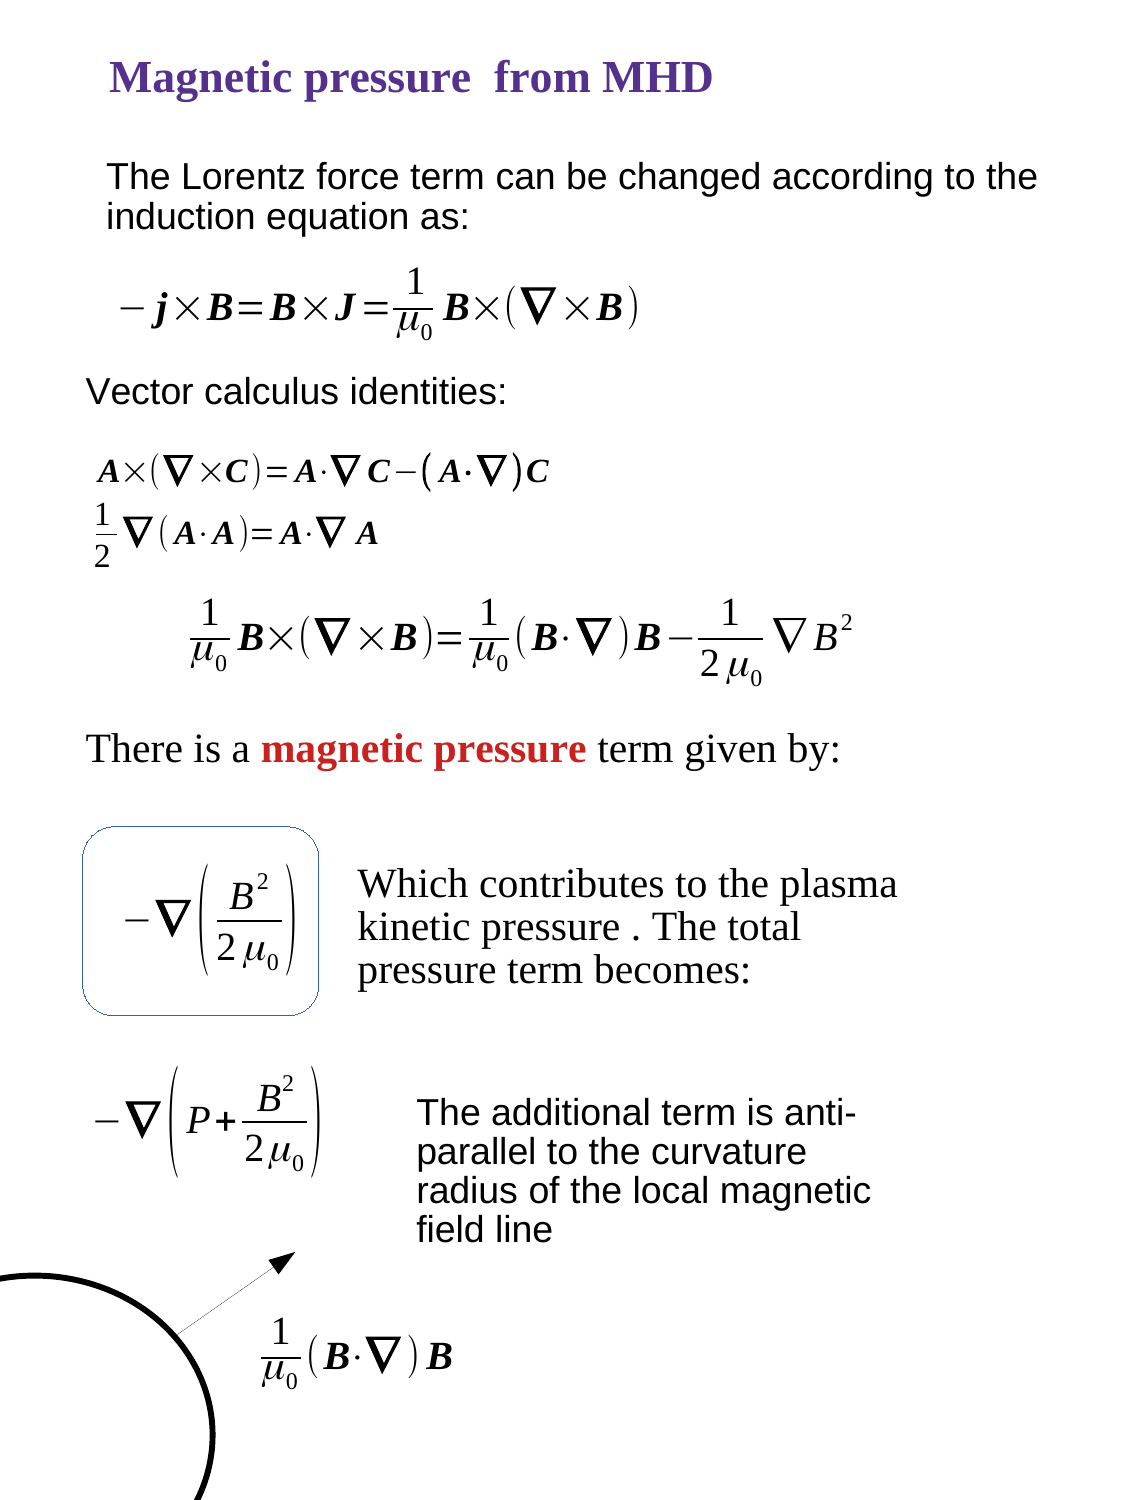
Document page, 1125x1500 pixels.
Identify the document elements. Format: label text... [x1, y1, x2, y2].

text_box [82, 826, 319, 1016]
text_box [0, 1275, 213, 1500]
text_box The additional term is anti-parallel to the curvature radius of the local magnetic field line [401, 1086, 922, 1258]
chart [177, 590, 862, 692]
text_box Magnetic pressure from MHD [94, 47, 1063, 110]
text_box Vector calculus identities: [70, 366, 721, 460]
chart [248, 1308, 463, 1394]
chart [85, 460, 560, 575]
chart [106, 284, 649, 345]
chart [80, 1063, 334, 1182]
text_box The Lorentz force term can be changed according to the induction equation as: [91, 151, 1111, 284]
text_box Which contributes to the plasma kinetic pressure . The total pressure term becomes: [342, 854, 922, 1001]
text_box There is a magnetic pressure term given by: [70, 720, 945, 779]
